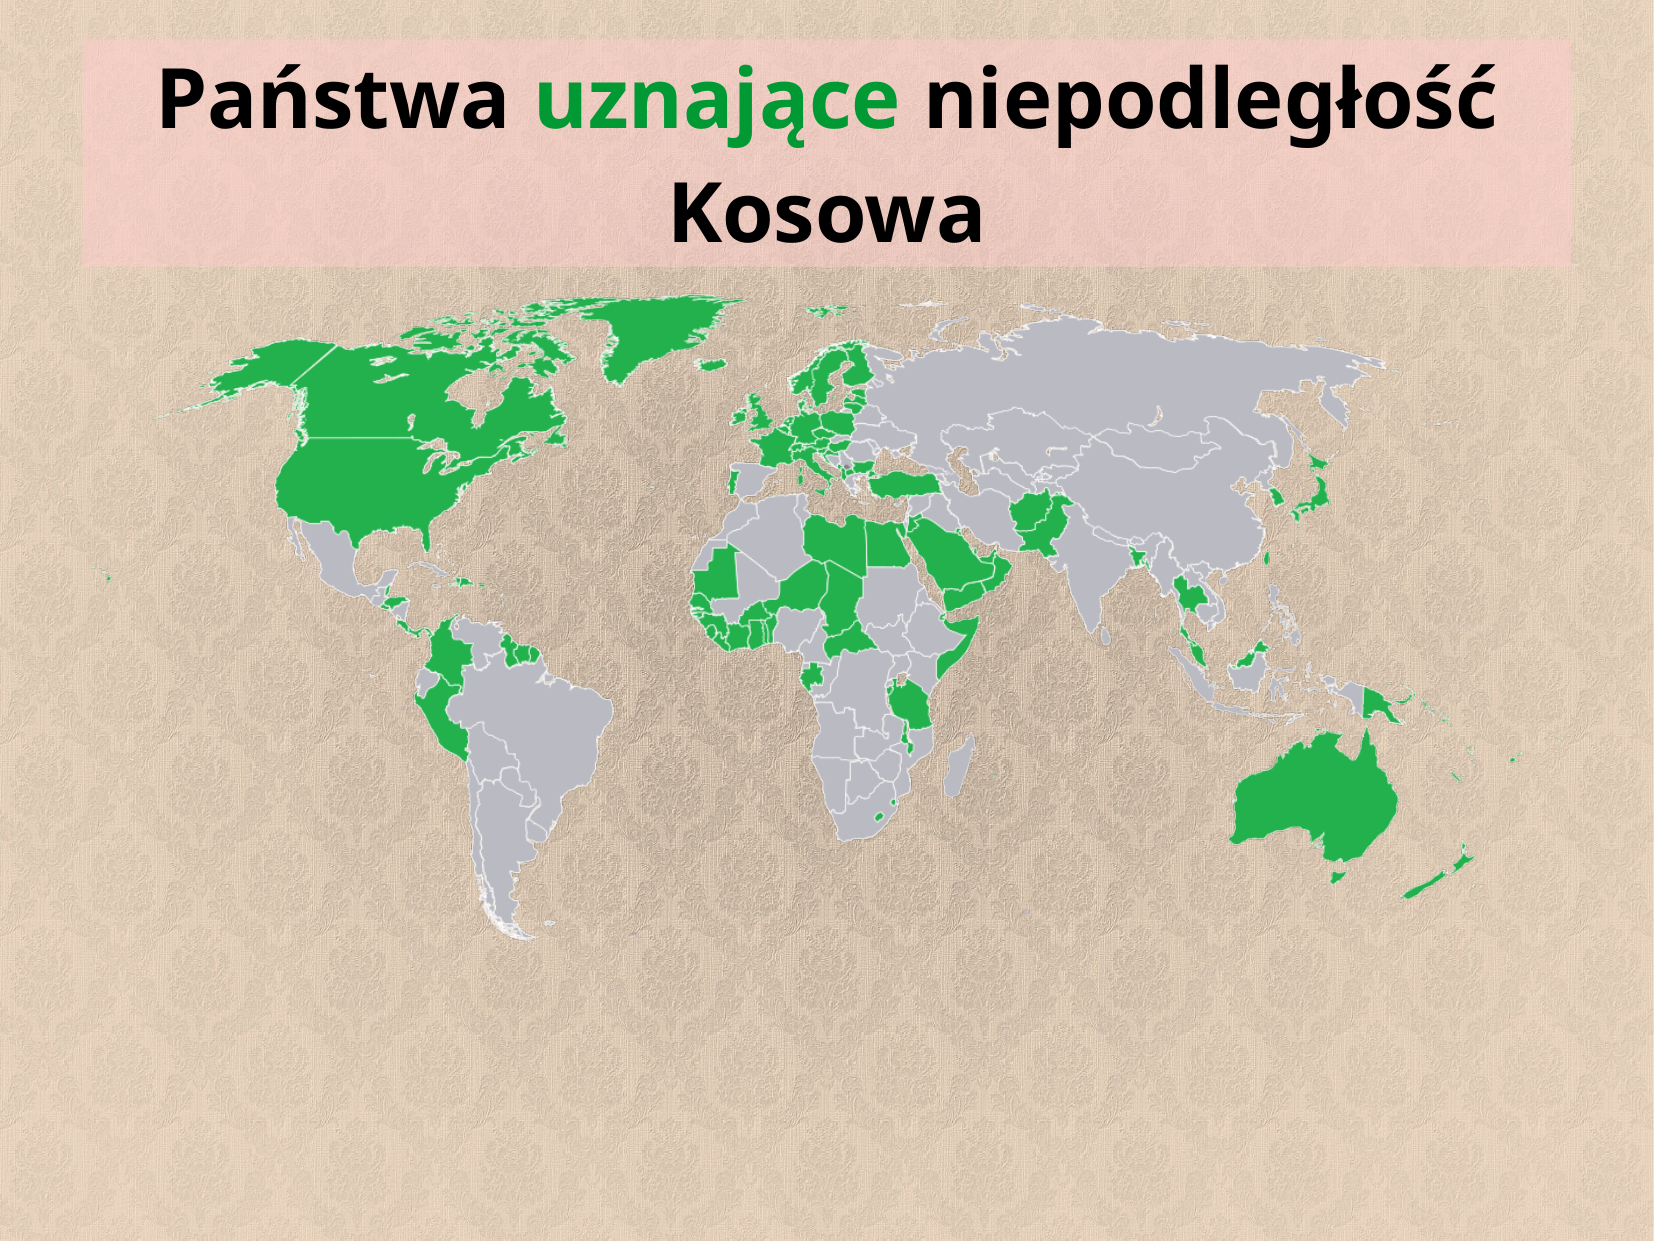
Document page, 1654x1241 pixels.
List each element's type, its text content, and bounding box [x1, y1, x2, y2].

picture [0, 0, 1654, 1241]
title Państwa uznające niepodległość Kosowa [82, 49, 1571, 257]
